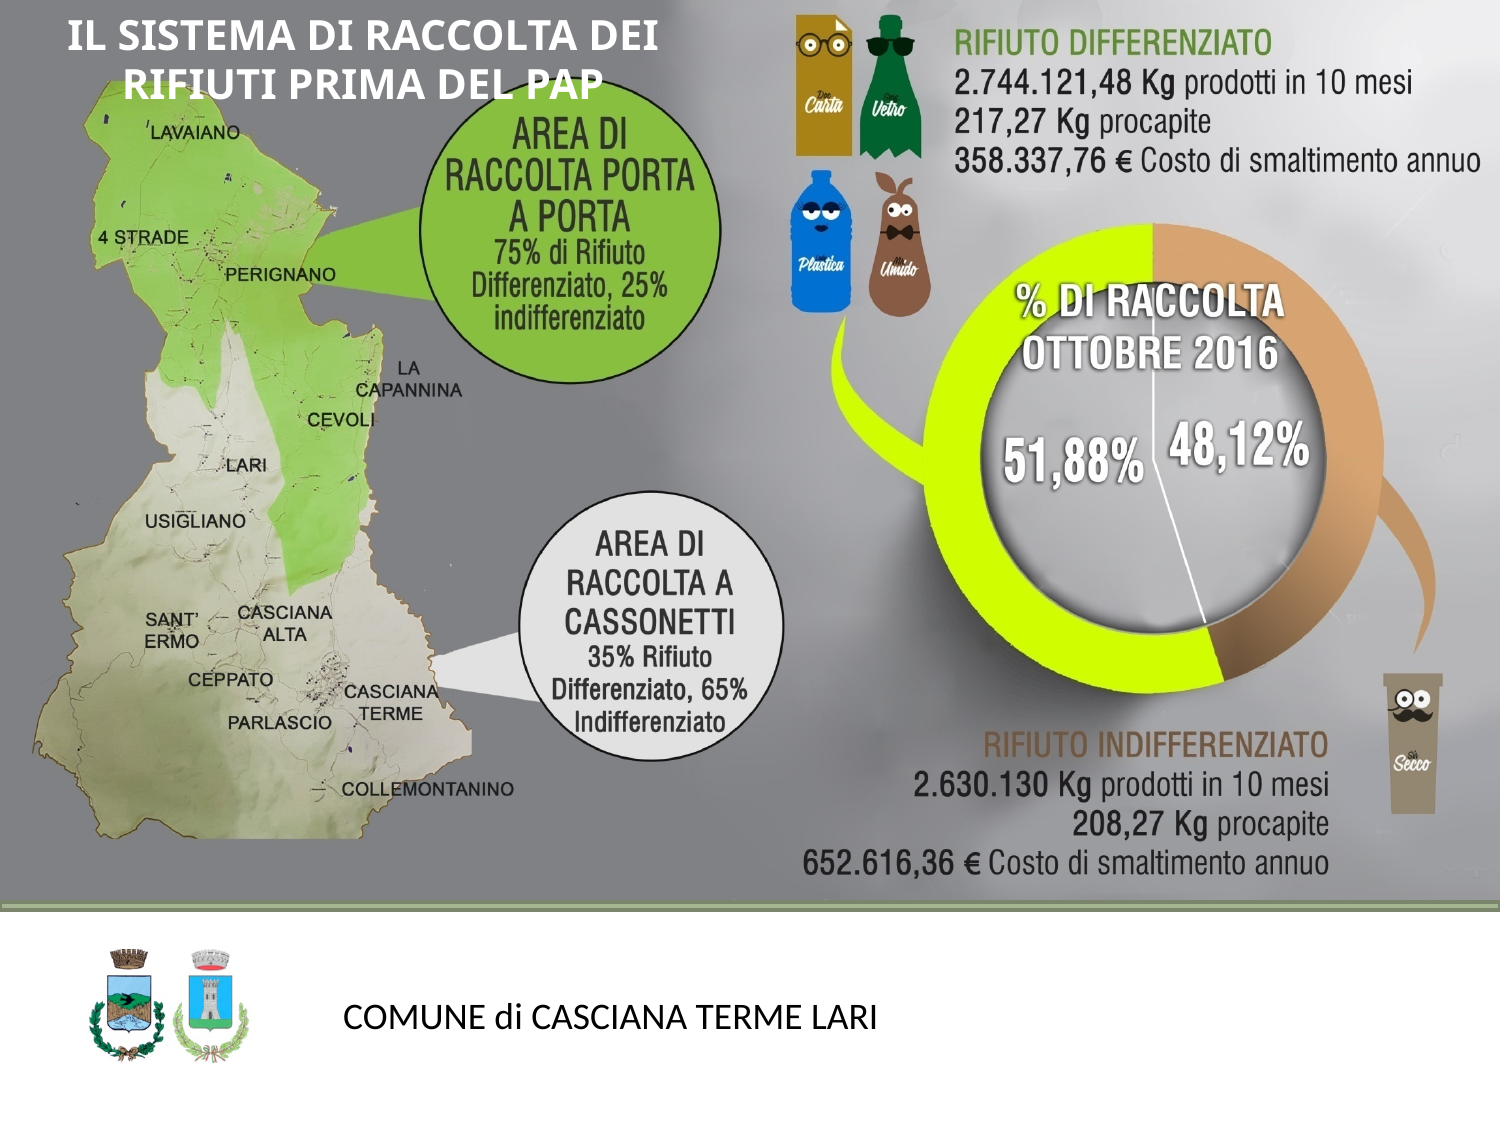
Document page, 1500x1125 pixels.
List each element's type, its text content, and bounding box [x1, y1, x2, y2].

picture [0, 0, 1500, 902]
text_box COMUNE di CASCIANA TERME LARI [328, 984, 1453, 1045]
text_box [0, 902, 1500, 1125]
text_box IL SISTEMA DI RACCOLTA DEI RIFIUTI PRIMA DEL PAP [11, 1, 715, 116]
picture [70, 949, 282, 1063]
